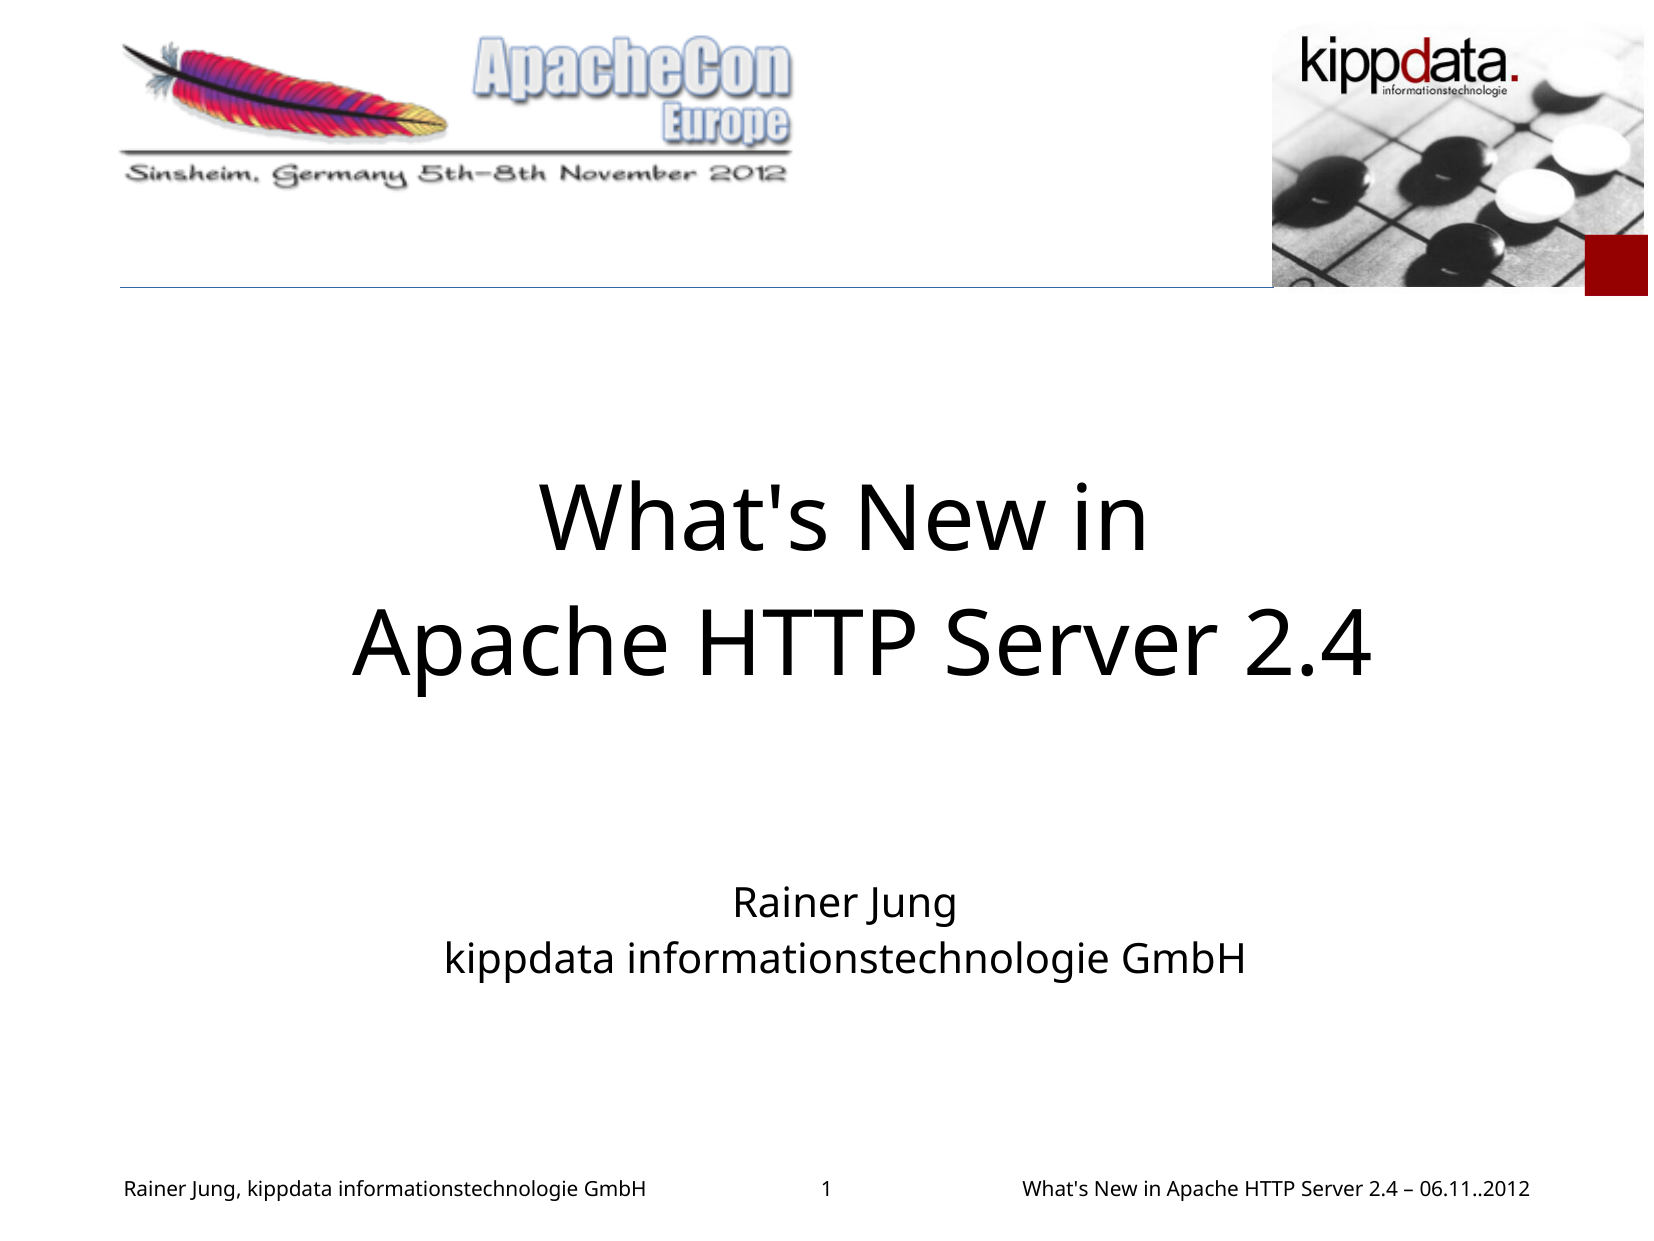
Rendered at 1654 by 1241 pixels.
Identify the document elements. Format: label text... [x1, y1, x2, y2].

picture [113, 32, 797, 195]
subtitle What's New in Apache HTTP Server 2.4 Rainer Jung kippdata informationstechnologie GmbH [121, 312, 1534, 1127]
picture [1272, 5, 1648, 302]
